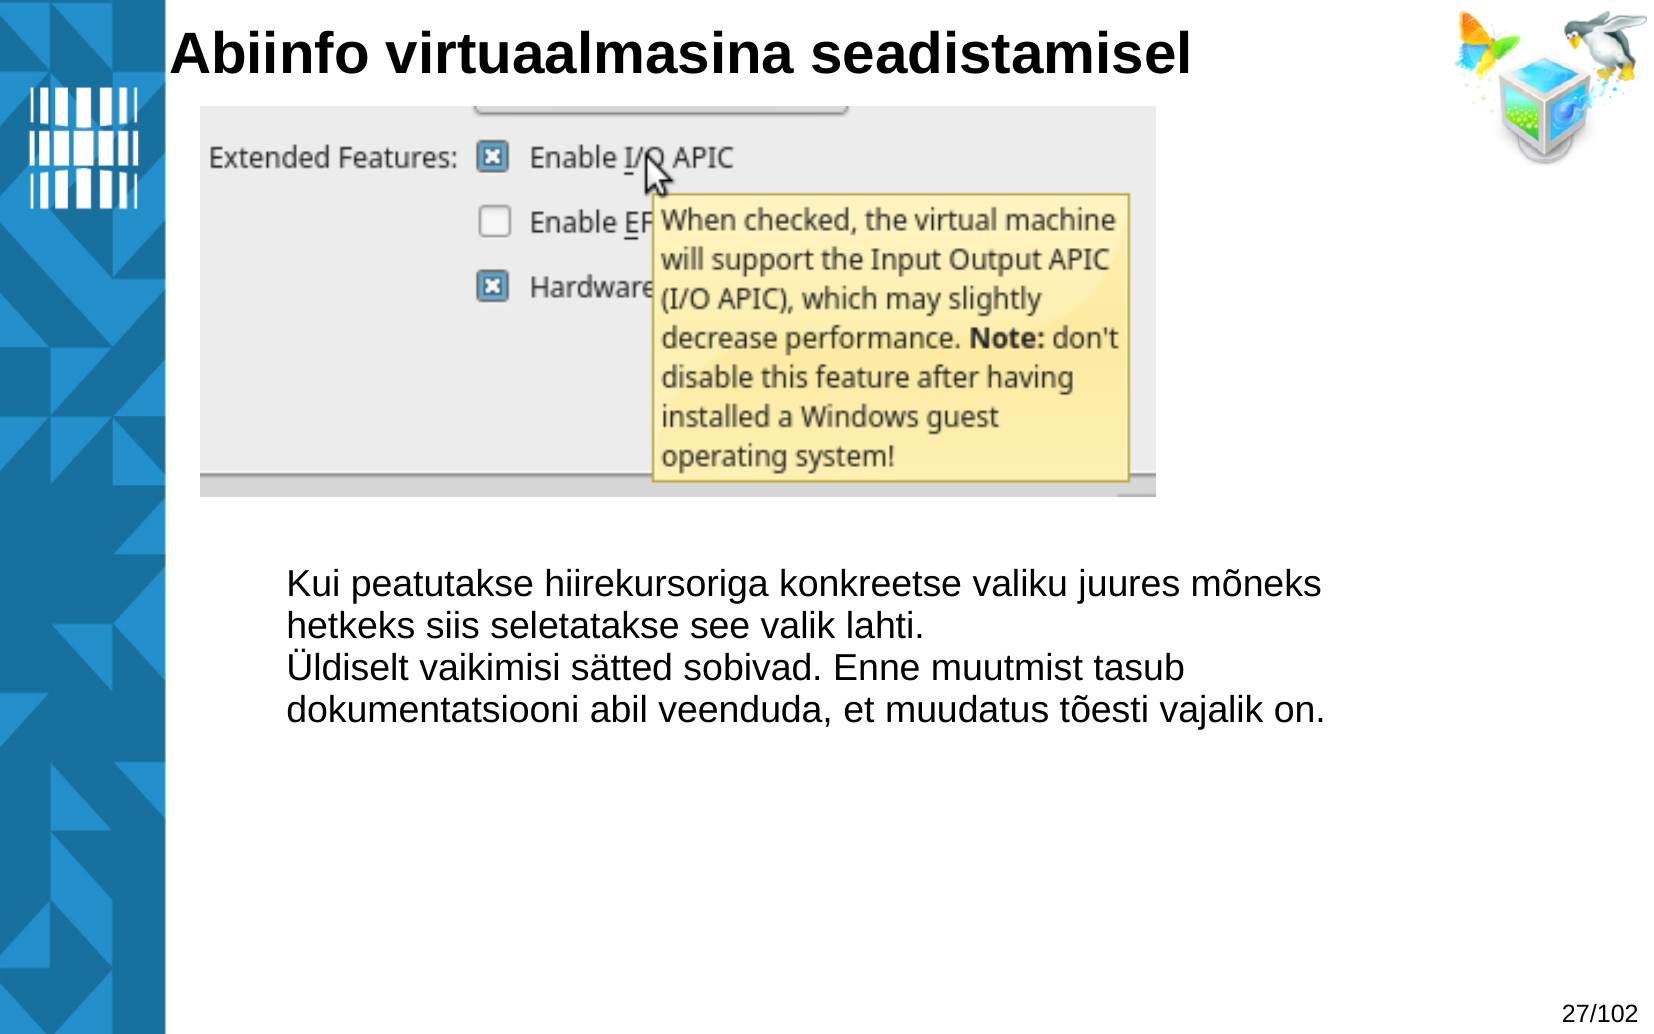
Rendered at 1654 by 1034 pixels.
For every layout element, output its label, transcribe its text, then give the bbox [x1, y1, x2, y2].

title Abiinfo virtuaalmasina seadistamisel [169, 11, 1571, 95]
text_box Kui peatutakse hiirekursoriga konkreetse valiku juures mõneks hetkeks siis seletatakse see valik lahti. Üldiselt vaikimisi sätted sobivad. Enne muutmist tasub dokumentatsiooni abil veenduda, et muudatus tõesti vajalik on. [271, 555, 1347, 780]
picture [200, 106, 1156, 497]
picture [1452, 7, 1653, 166]
